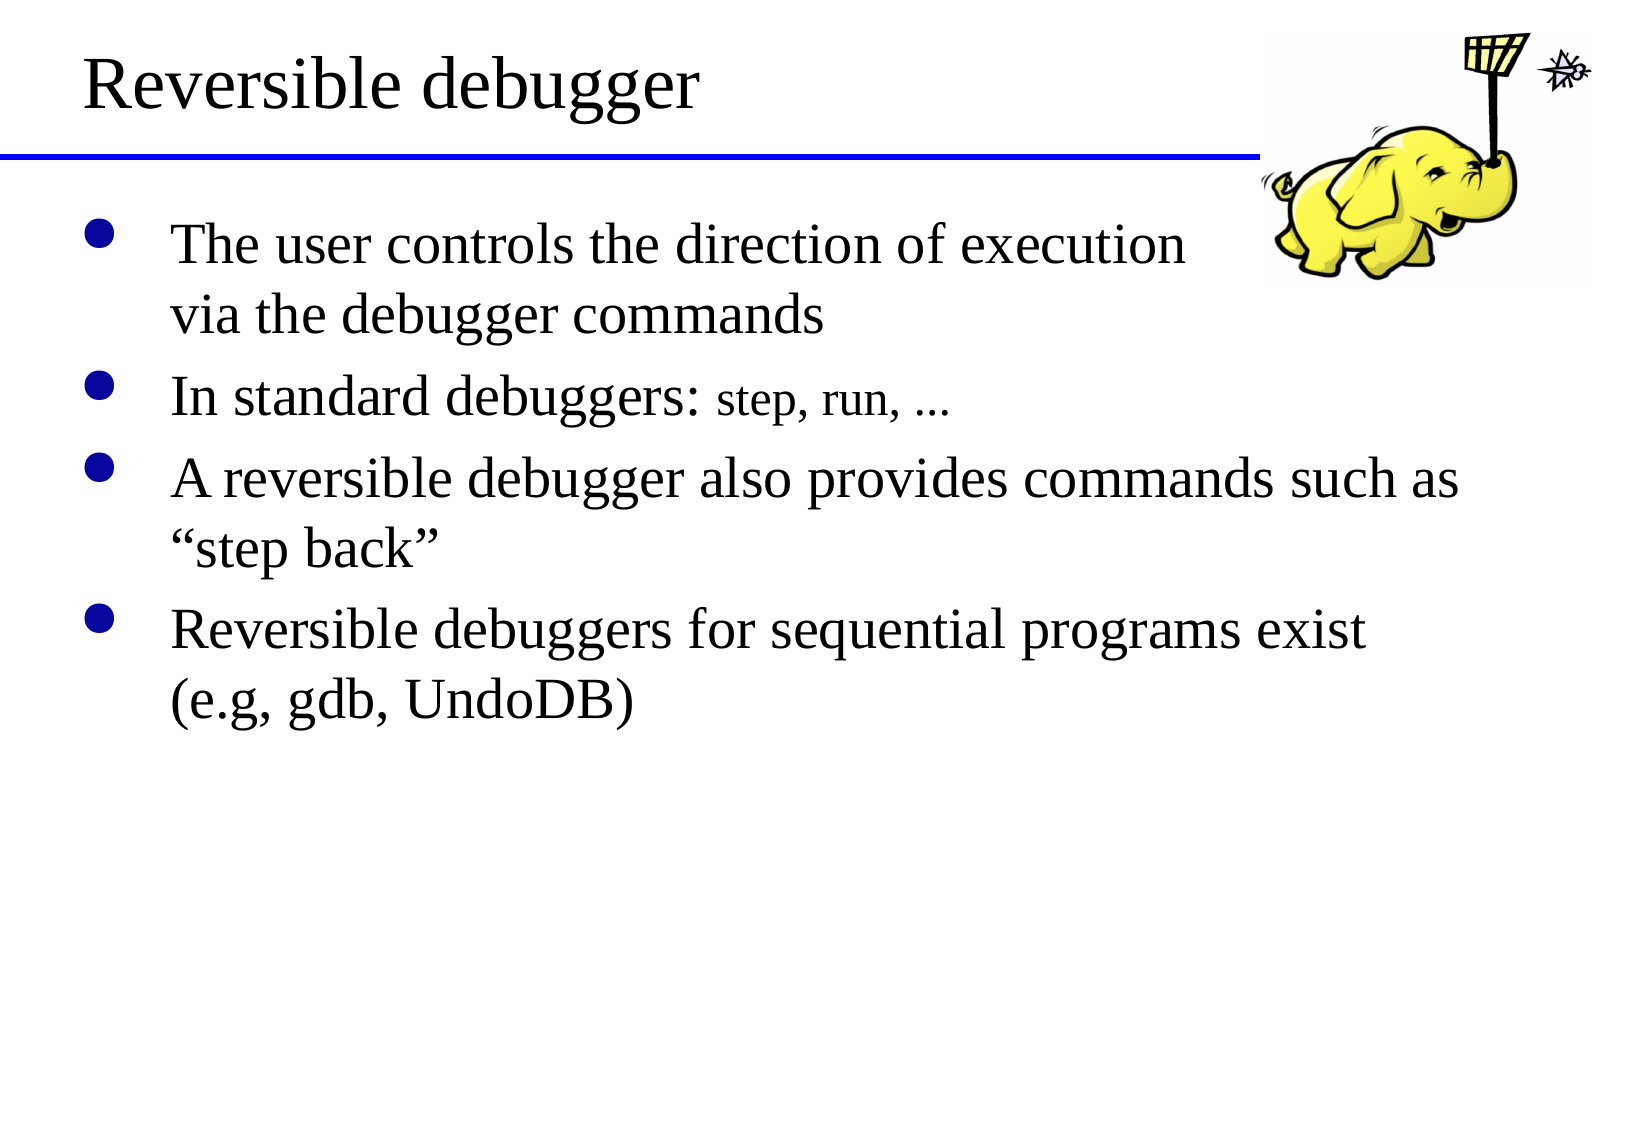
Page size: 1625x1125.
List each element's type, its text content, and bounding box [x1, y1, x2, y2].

title Reversible debugger [67, 27, 1544, 131]
list The user controls the direction of execution via the debugger commands In standard debuggers: step, run, ... A reversible debugger also provides commands such as “step back” Reversible debuggers for sequential programs exist (e.g, gdb, UndoDB) [67, 198, 1478, 1061]
picture [1260, 29, 1595, 286]
